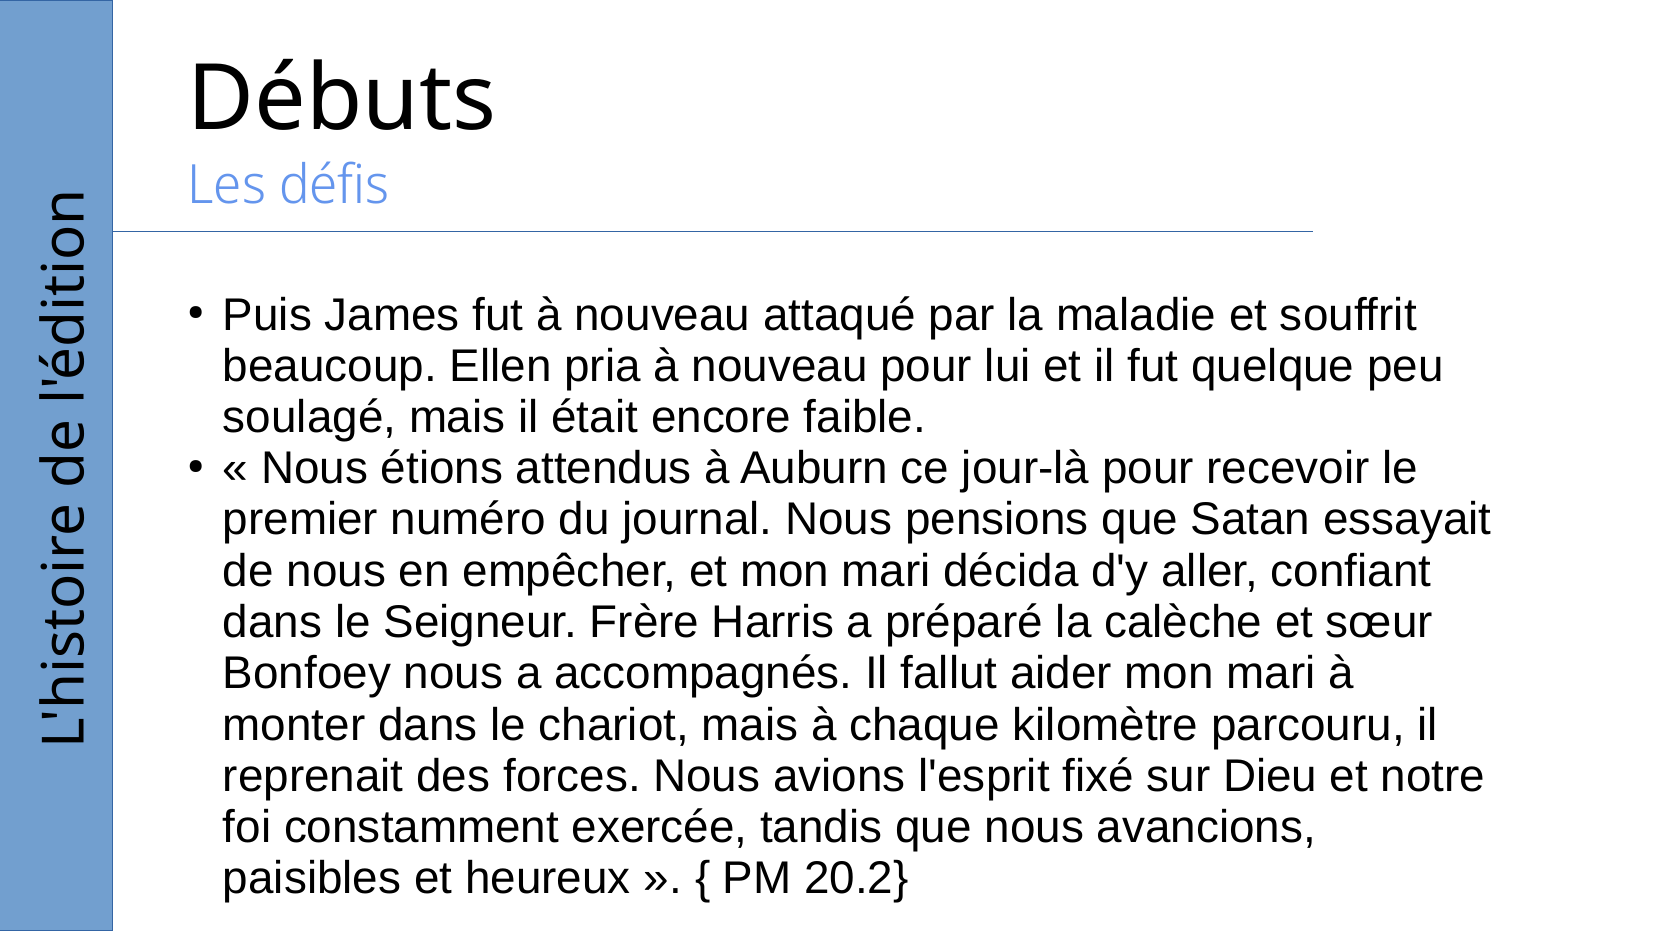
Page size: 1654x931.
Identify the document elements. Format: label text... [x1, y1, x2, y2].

text_box [0, 0, 113, 931]
text_box L'histoire de l'édition [13, 37, 105, 901]
title Débuts [187, 34, 1571, 125]
title Les défis [187, 125, 1571, 239]
subtitle Puis James fut à nouveau attaqué par la maladie et souffrit beaucoup. Ellen pria à nouveau pour lui et il fut quelque peu soulagé, mais il était encore faible. « Nous étions attendus à Auburn ce jour-là pour recevoir le premier numéro du journal. Nous pensions que Satan essayait de nous en empêcher, et mon mari décida d'y aller, confiant dans le Seigneur. Frère Harris a préparé la calèche et sœur Bonfoey nous a accompagnés. Il fallut aider mon mari à monter dans le chariot, mais à chaque kilomètre parcouru, il reprenait des forces. Nous avions l'esprit fixé sur Dieu et notre foi constamment exercée, tandis que nous avancions, paisibles et heureux ». { PM 20.2} [187, 288, 1501, 904]
